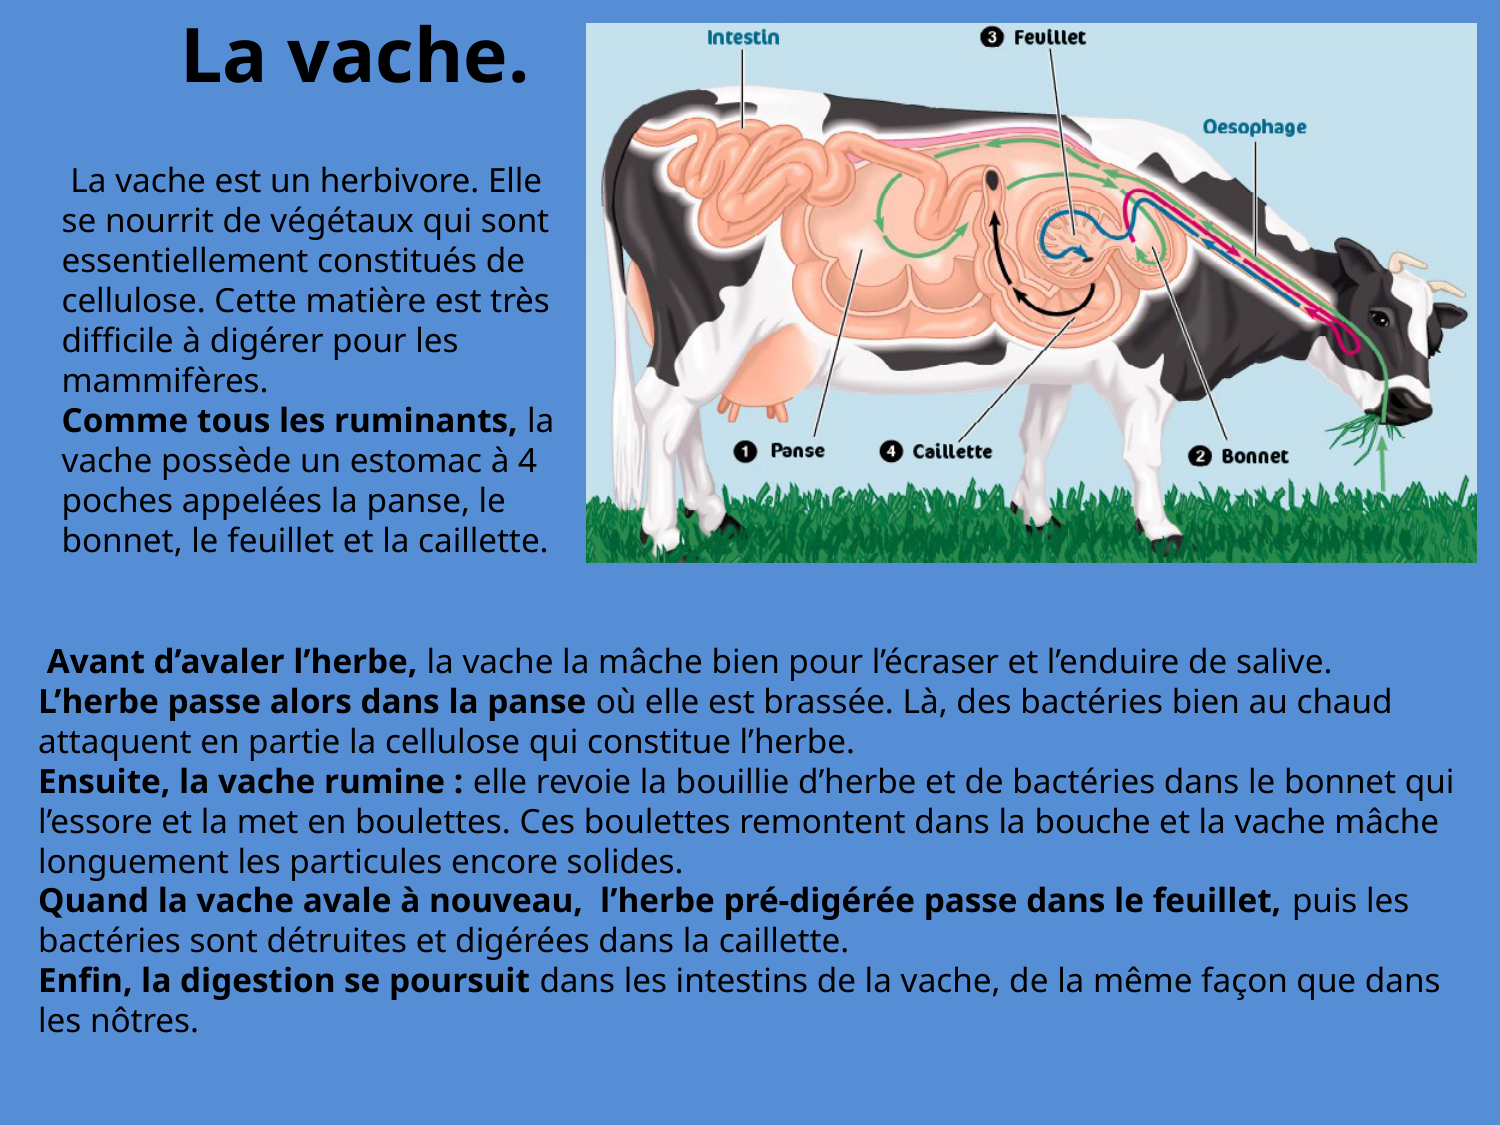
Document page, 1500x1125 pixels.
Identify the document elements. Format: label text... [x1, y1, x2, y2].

picture [586, 23, 1477, 563]
title La vache. [58, 0, 652, 106]
text_box La vache est un herbivore. Elle se nourrit de végétaux qui sont essentiellement constitués de cellulose. Cette matière est très difficile à digérer pour les mammifères. Comme tous les ruminants, la vache possède un estomac à 4 poches appelées la panse, le bonnet, le feuillet et la caillette. [46, 152, 598, 567]
text_box Avant d’avaler l’herbe, la vache la mâche bien pour l’écraser et l’enduire de salive. L’herbe passe alors dans la panse où elle est brassée. Là, des bactéries bien au chaud attaquent en partie la cellulose qui constitue l’herbe. Ensuite, la vache rumine : elle revoie la bouillie d’herbe et de bactéries dans le bonnet qui l’essore et la met en boulettes. Ces boulettes remontent dans la bouche et la vache mâche longuement les particules encore solides. Quand la vache avale à nouveau, l’herbe pré-digérée passe dans le feuillet, puis les bactéries sont détruites et digérées dans la caillette. Enfin, la digestion se poursuit dans les intestins de la vache, de la même façon que dans les nôtres. [23, 632, 1477, 1047]
